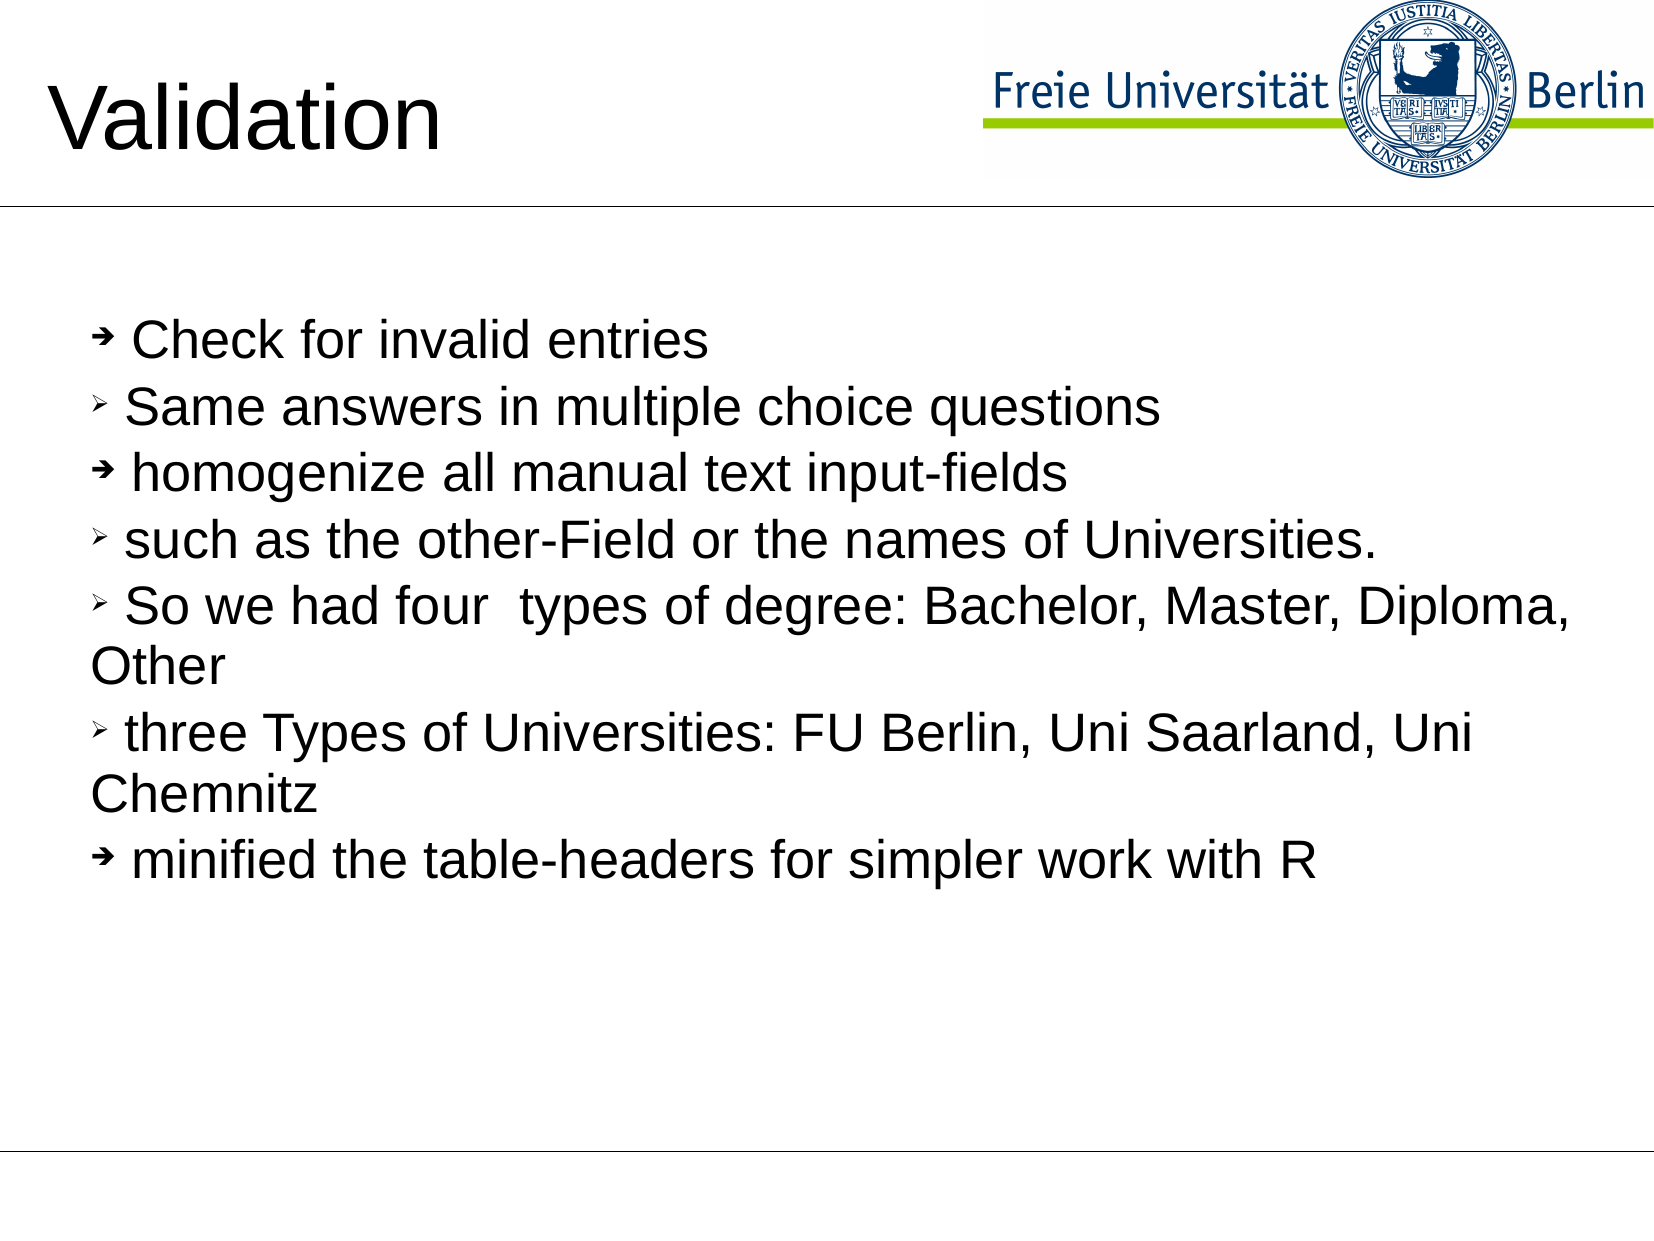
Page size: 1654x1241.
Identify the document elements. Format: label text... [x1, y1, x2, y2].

picture [983, 0, 1654, 178]
list Check for invalid entries Same answers in multiple choice questions homogenize all manual text input-fields such as the other-Field or the names of Universities. So we had four types of degree: Bachelor, Master, Diploma, Other three Types of Universities: FU Berlin, Uni Saarland, Uni Chemnitz minified the table-headers for simpler work with R [90, 309, 1579, 1129]
title Validation [47, 58, 1536, 178]
